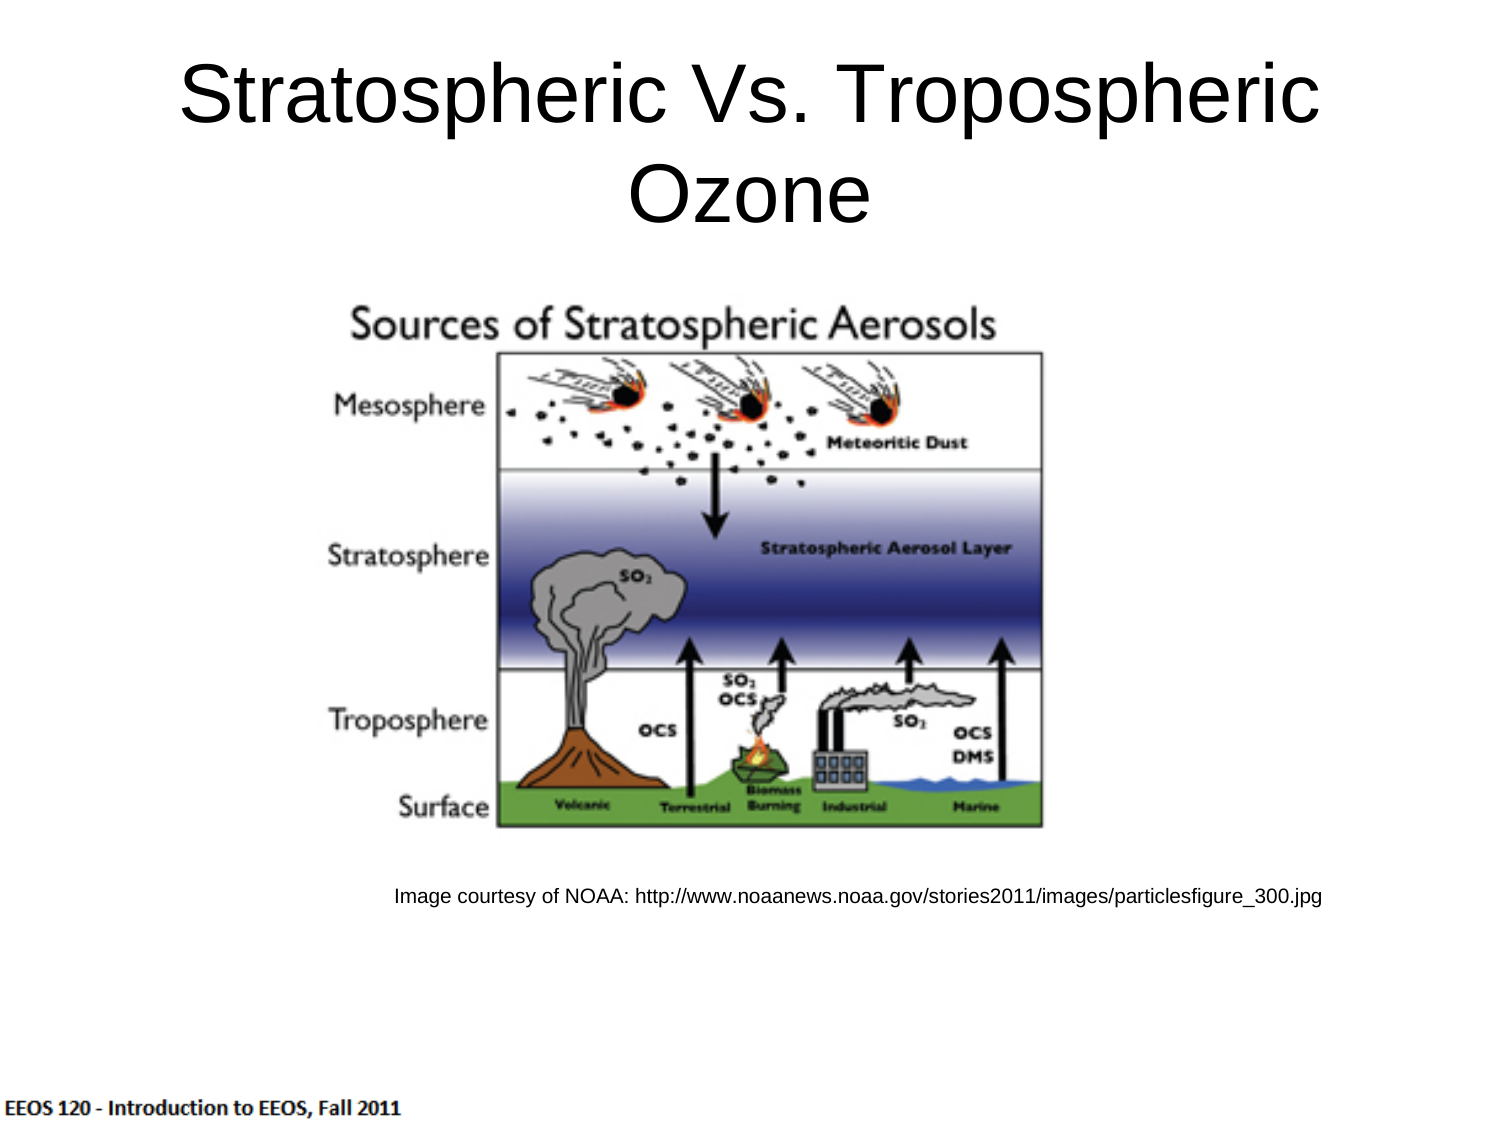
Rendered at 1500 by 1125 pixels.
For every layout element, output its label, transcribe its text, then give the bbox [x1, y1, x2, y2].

list [75, 262, 1426, 1006]
title Stratospheric Vs. Tropospheric Ozone [75, 31, 1426, 247]
picture [0, 1090, 406, 1125]
text_box Image courtesy of NOAA: http://www.noaanews.noaa.gov/stories2011/images/particlesfigure_300.jpg [379, 875, 1338, 916]
picture [312, 274, 1051, 841]
